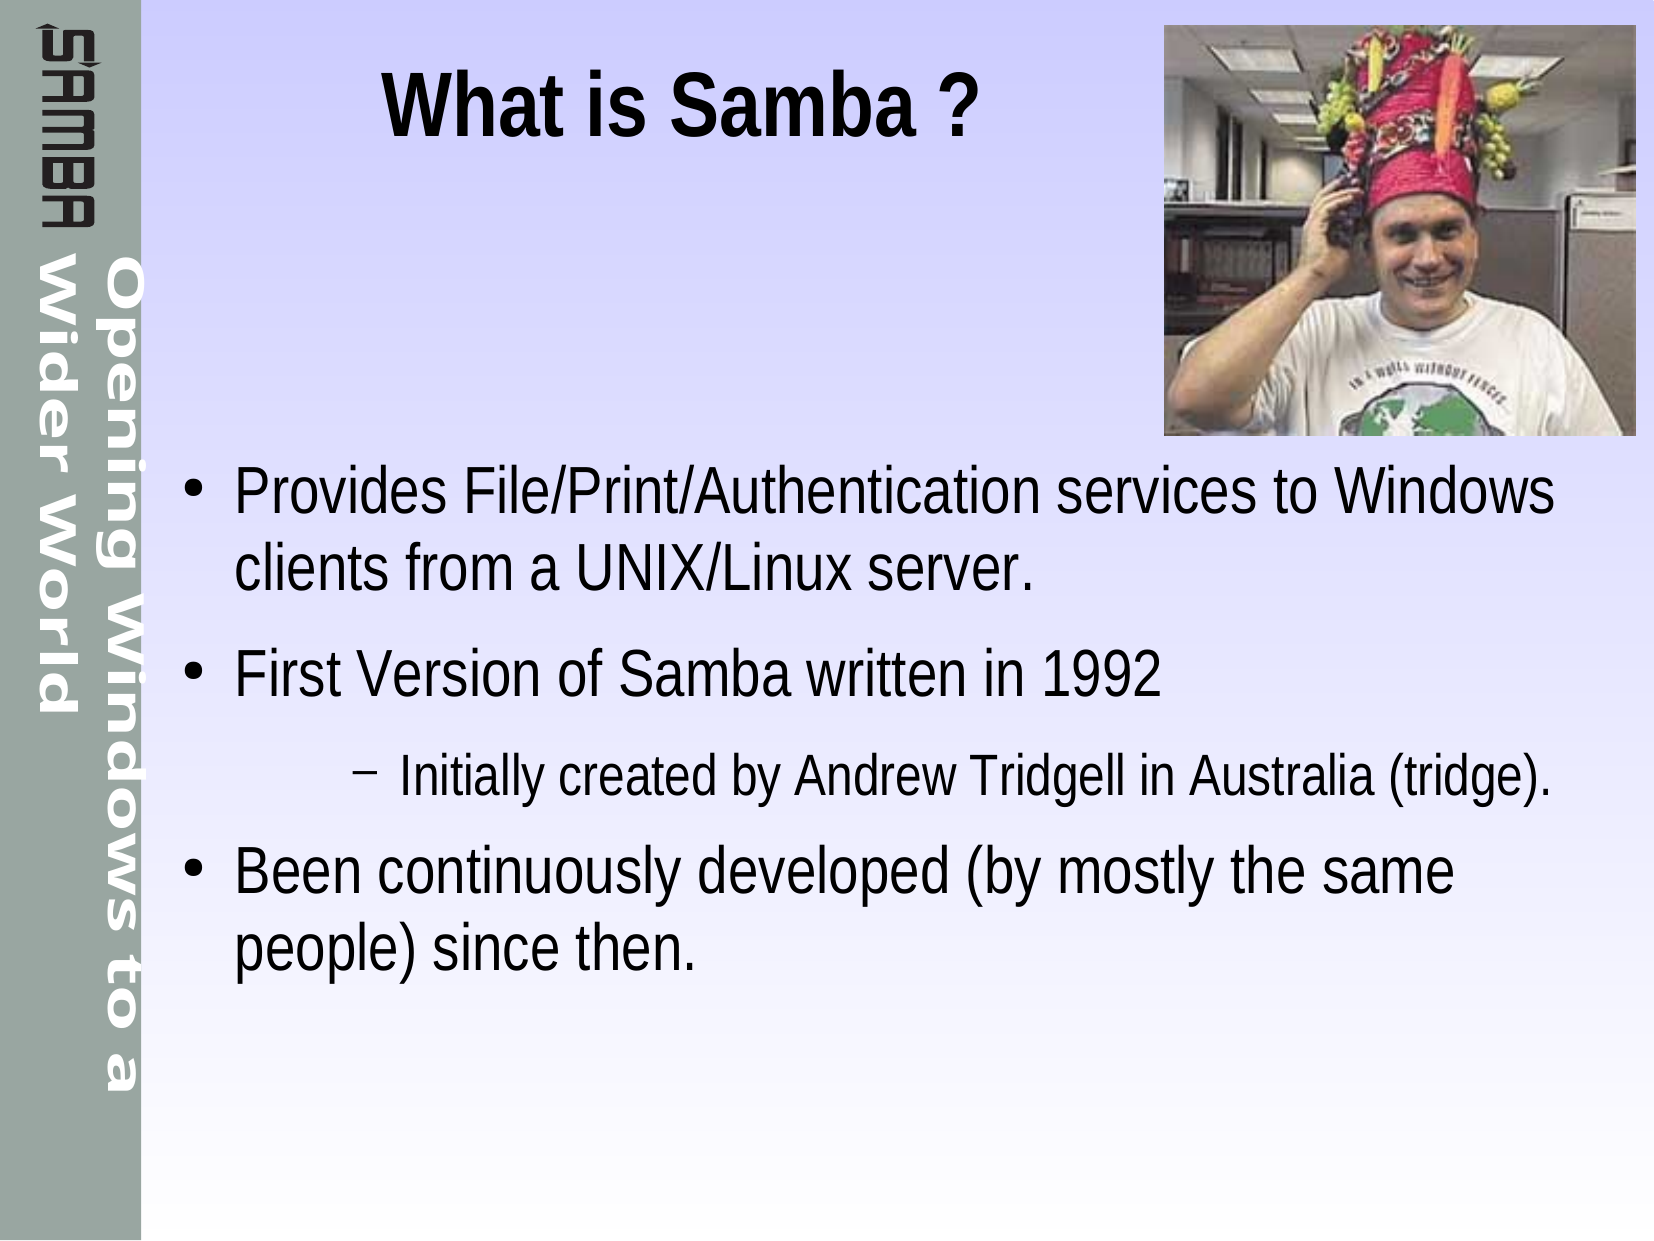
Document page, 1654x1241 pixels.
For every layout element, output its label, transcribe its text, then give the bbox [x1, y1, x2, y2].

title What is Samba ? [173, 31, 1164, 175]
picture [1164, 25, 1636, 436]
list Provides File/Print/Authentication services to Windows clients from a UNIX/Linux server. First Version of Samba written in 1992 Initially created by Andrew Tridgell in Australia (tridge). Been continuously developed (by mostly the same people) since then. [163, 451, 1576, 1187]
